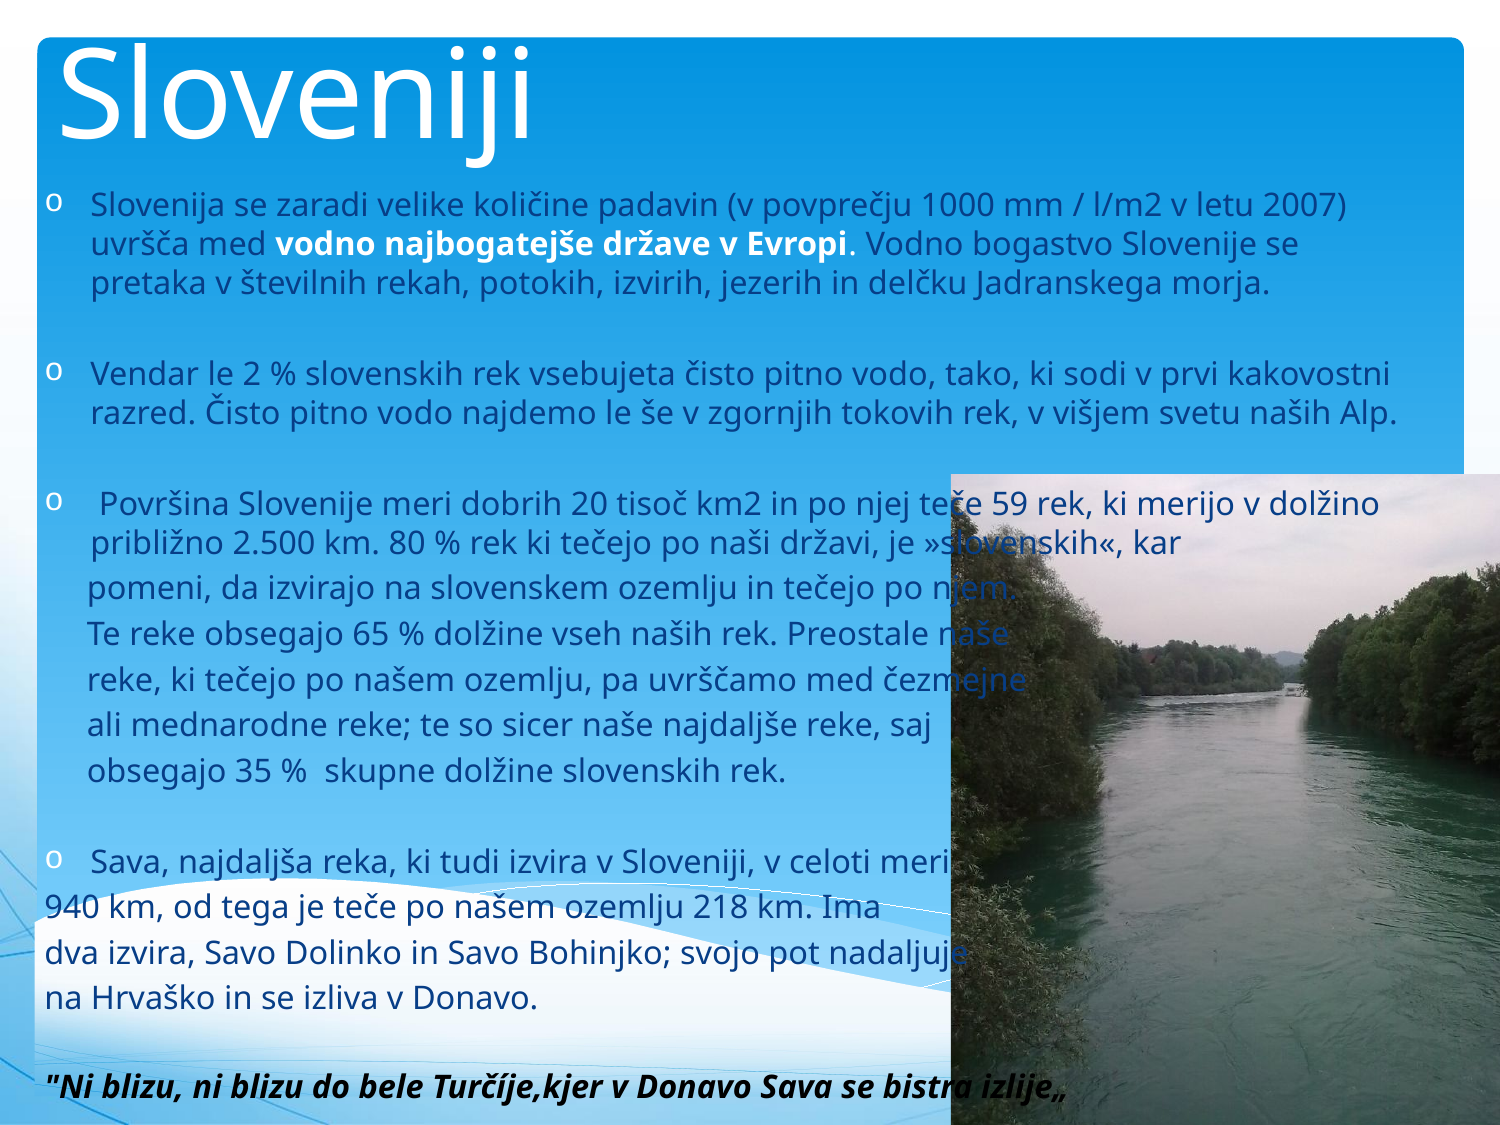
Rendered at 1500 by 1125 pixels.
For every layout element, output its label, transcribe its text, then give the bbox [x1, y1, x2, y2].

title Voda v Sloveniji [41, 19, 928, 125]
list Slovenija se zaradi velike količine padavin (v povprečju 1000 mm / l/m2 v letu 2007) uvršča med vodno najbogatejše države v Evropi. Vodno bogastvo Slovenije se pretaka v številnih rekah, potokih, izvirih, jezerih in delčku Jadranskega morja. Vendar le 2 % slovenskih rek vsebujeta čisto pitno vodo, tako, ki sodi v prvi kakovostni razred. Čisto pitno vodo najdemo le še v zgornjih tokovih rek, v višjem svetu naših Alp. Površina Slovenije meri dobrih 20 tisoč km2 in po njej teče 59 rek, ki merijo v dolžino približno 2.500 km. 80 % rek ki tečejo po naši državi, je »slovenskih«, kar pomeni, da izvirajo na slovenskem ozemlju in tečejo po njem. Te reke obsegajo 65 % dolžine vseh naših rek. Preostale naše reke, ki tečejo po našem ozemlju, pa uvrščamo med čezmejne ali mednarodne reke; te so sicer naše najdaljše reke, saj obsegajo 35 % skupne dolžine slovenskih rek. Sava, najdaljša reka, ki tudi izvira v Sloveniji, v celoti meri 940 km, od tega je teče po našem ozemlju 218 km. Ima dva izvira, Savo Dolinko in Savo Bohinjko; svojo pot nadaljuje na Hrvaško in se izliva v Donavo. "Ni blizu, ni blizu do bele Turčíje,kjer v Donavo Sava se bistra izlije„ [29, 125, 1425, 1125]
picture [0, 0, 1500, 1125]
